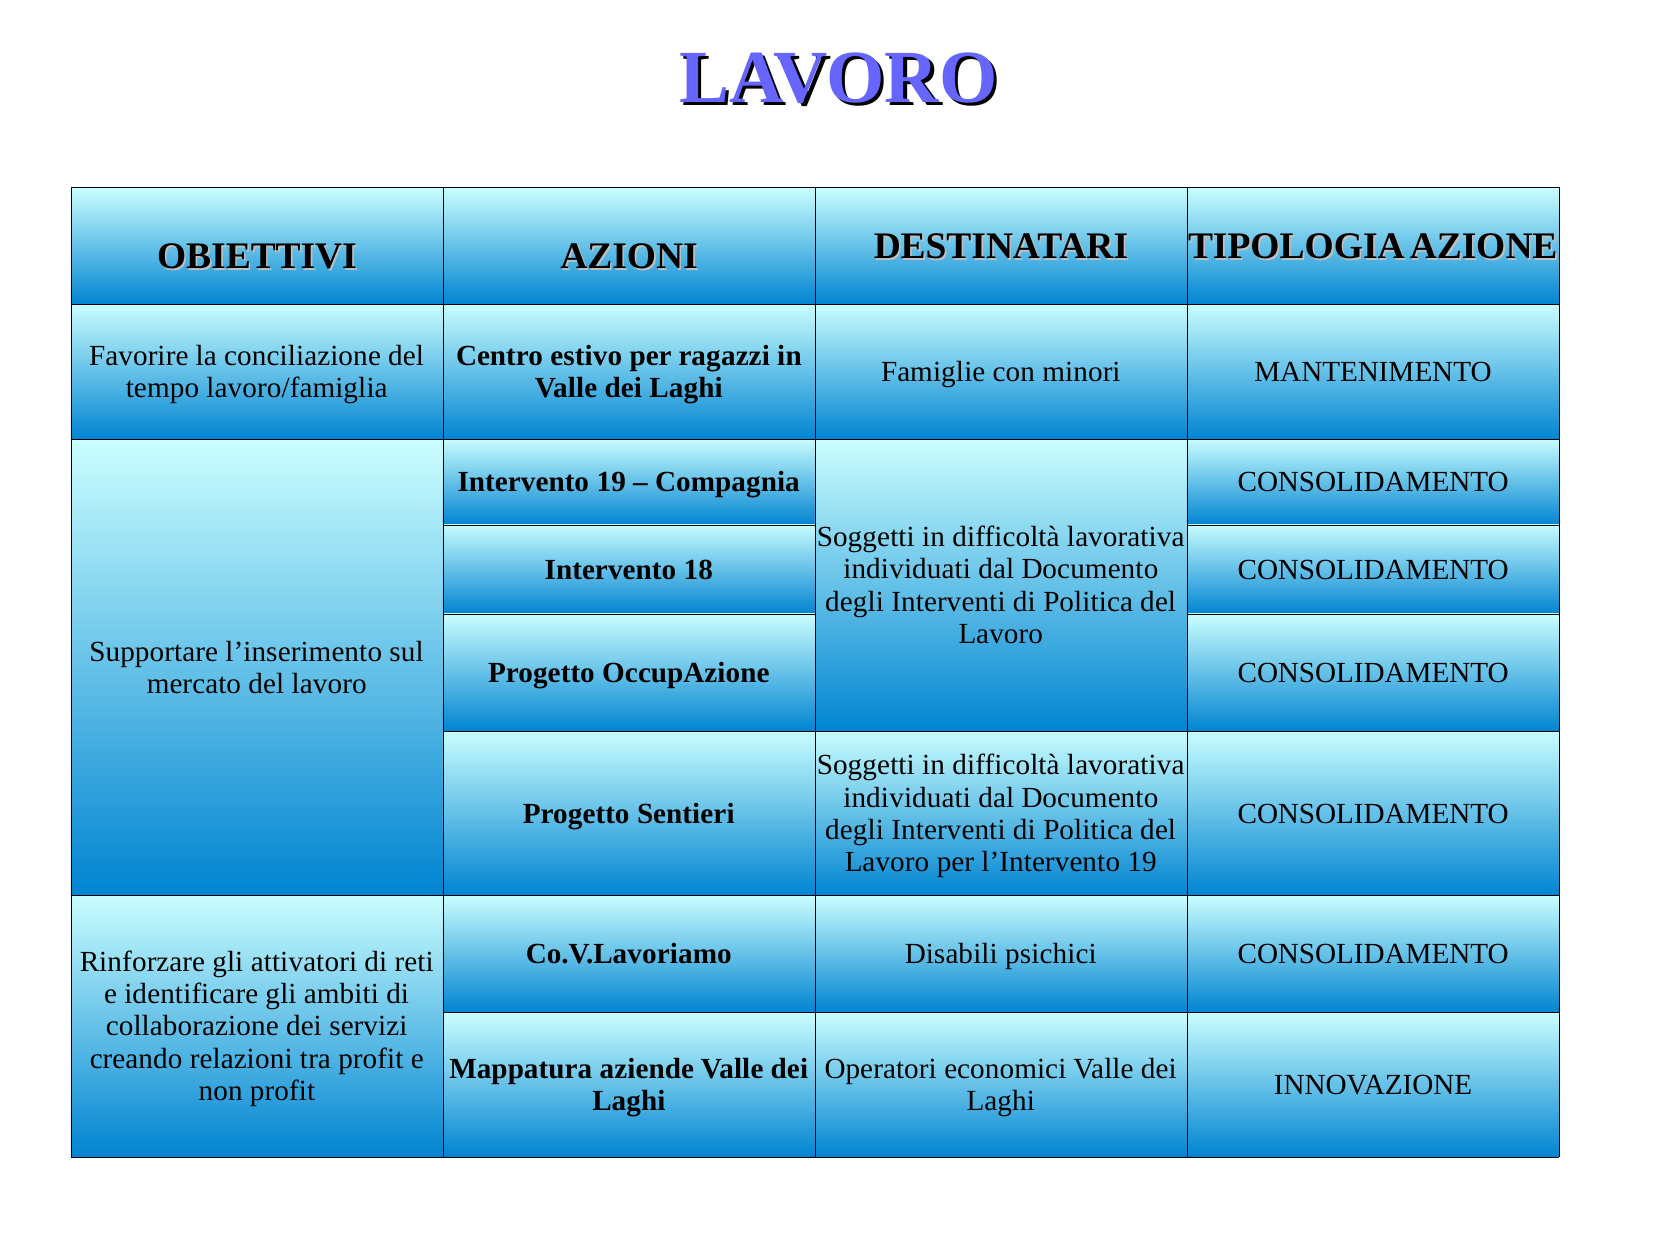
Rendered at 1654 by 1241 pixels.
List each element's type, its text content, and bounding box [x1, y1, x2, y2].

table_cell Soggetti in difficoltà lavorativa individuati dal Documento degli Interventi di Politica del Lavoro per l’Intervento 19 [816, 732, 1187, 895]
table_header AZIONI [444, 188, 815, 304]
table_cell Favorire la conciliazione del tempo lavoro/famiglia [72, 305, 443, 439]
table_cell Famiglie con minori [816, 305, 1187, 439]
table_header OBIETTIVI [72, 188, 443, 304]
table_cell Mappatura aziende Valle dei Laghi [444, 1013, 815, 1157]
table_cell CONSOLIDAMENTO [1188, 440, 1559, 525]
table_cell Supportare l’inserimento sul mercato del lavoro [72, 440, 443, 895]
table_cell Co.V.Lavoriamo [444, 896, 815, 1012]
table_header DESTINATARI [816, 188, 1187, 304]
table_cell Operatori economici Valle dei Laghi [816, 1013, 1187, 1157]
table_cell Centro estivo per ragazzi in Valle dei Laghi [444, 305, 815, 439]
table_cell Intervento 18 [444, 526, 815, 614]
table_cell CONSOLIDAMENTO [1188, 896, 1559, 1012]
table_cell Soggetti in difficoltà lavorativa individuati dal Documento degli Interventi di Politica del Lavoro [816, 440, 1187, 731]
table_cell Disabili psichici [816, 896, 1187, 1012]
table_cell MANTENIMENTO [1188, 305, 1559, 439]
table_cell Progetto Sentieri [444, 732, 815, 895]
title LAVORO [94, 0, 1583, 154]
table_cell Progetto OccupAzione [444, 615, 815, 731]
table_cell Intervento 19 – Compagnia [444, 440, 815, 525]
table_header TIPOLOGIA AZIONE [1188, 188, 1559, 304]
table_cell Rinforzare gli attivatori di reti e identificare gli ambiti di collaborazione dei servizi creando relazioni tra profit e non profit [72, 896, 443, 1157]
table_cell INNOVAZIONE [1188, 1013, 1559, 1157]
table_cell CONSOLIDAMENTO [1188, 732, 1559, 895]
table_cell CONSOLIDAMENTO [1188, 615, 1559, 731]
table_cell CONSOLIDAMENTO [1188, 526, 1559, 614]
